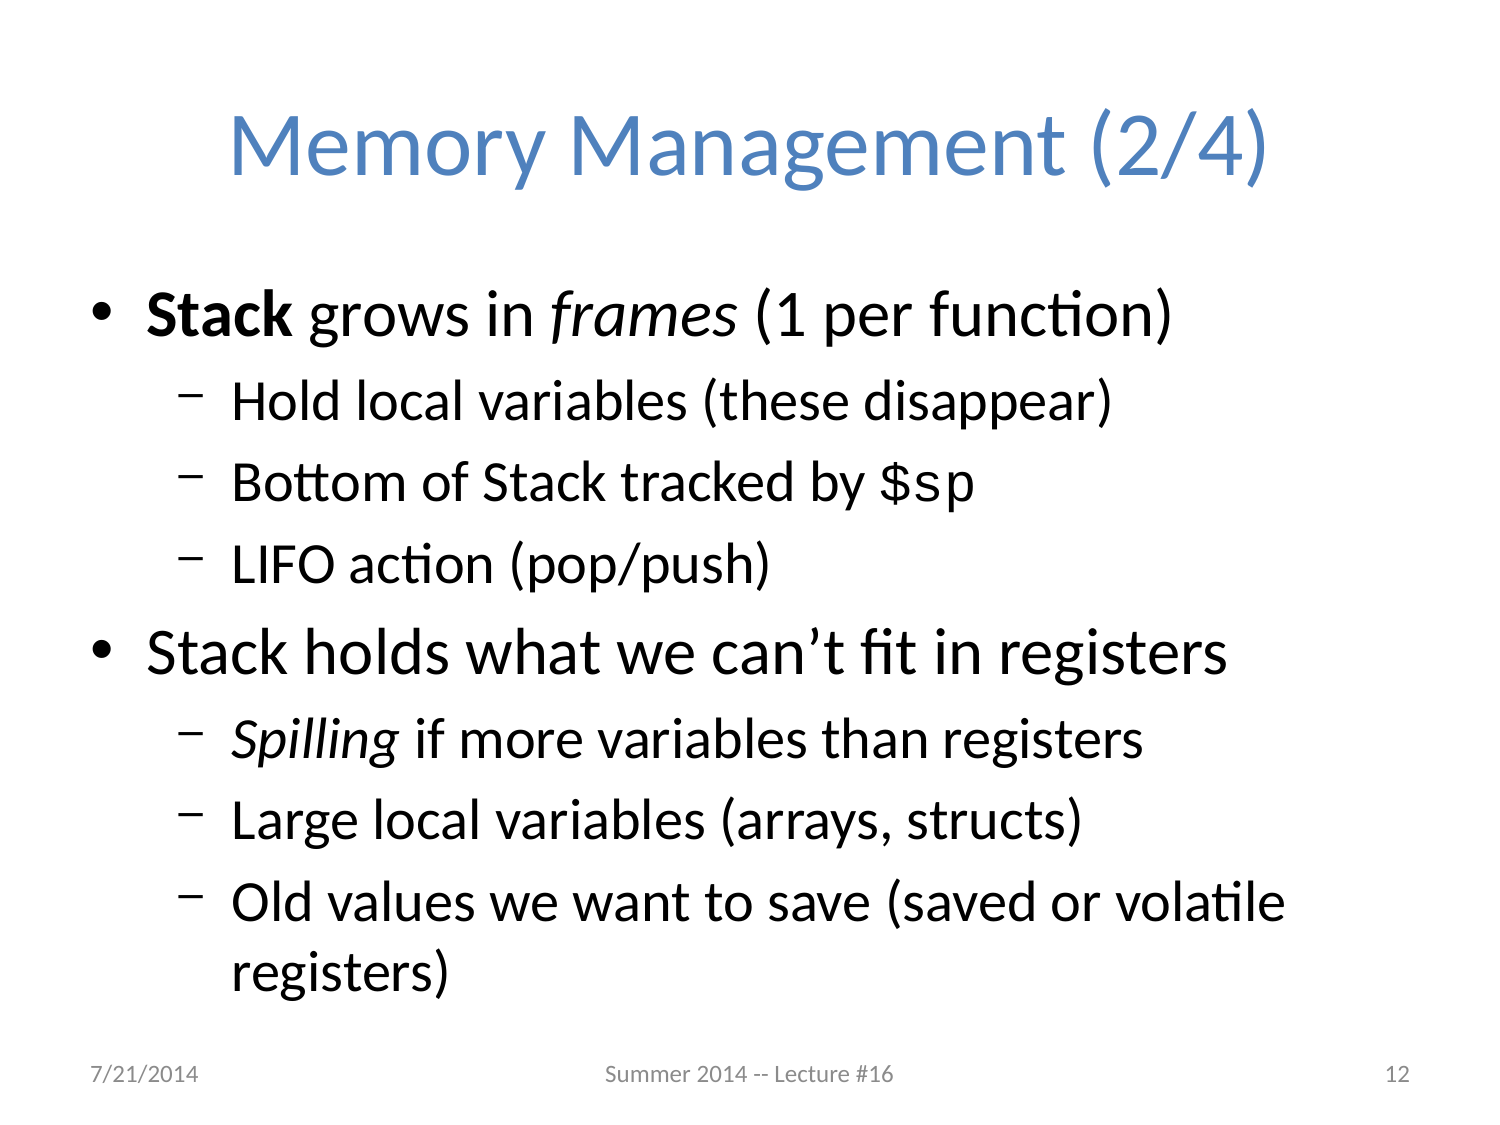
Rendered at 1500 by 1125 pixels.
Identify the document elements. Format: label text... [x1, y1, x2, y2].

footer Summer 2014 -- Lecture #16 [512, 1042, 988, 1103]
title Memory Management (2/4) [75, 45, 1425, 233]
slide_number <number> [1074, 1042, 1425, 1103]
slide_number 7/21/2014 [75, 1042, 425, 1103]
list Stack grows in frames (1 per function) Hold local variables (these disappear) Bottom of Stack tracked by $sp LIFO action (pop/push) Stack holds what we can’t fit in registers Spilling if more variables than registers Large local variables (arrays, structs) Old values we want to save (saved or volatile registers) [75, 262, 1425, 1073]
